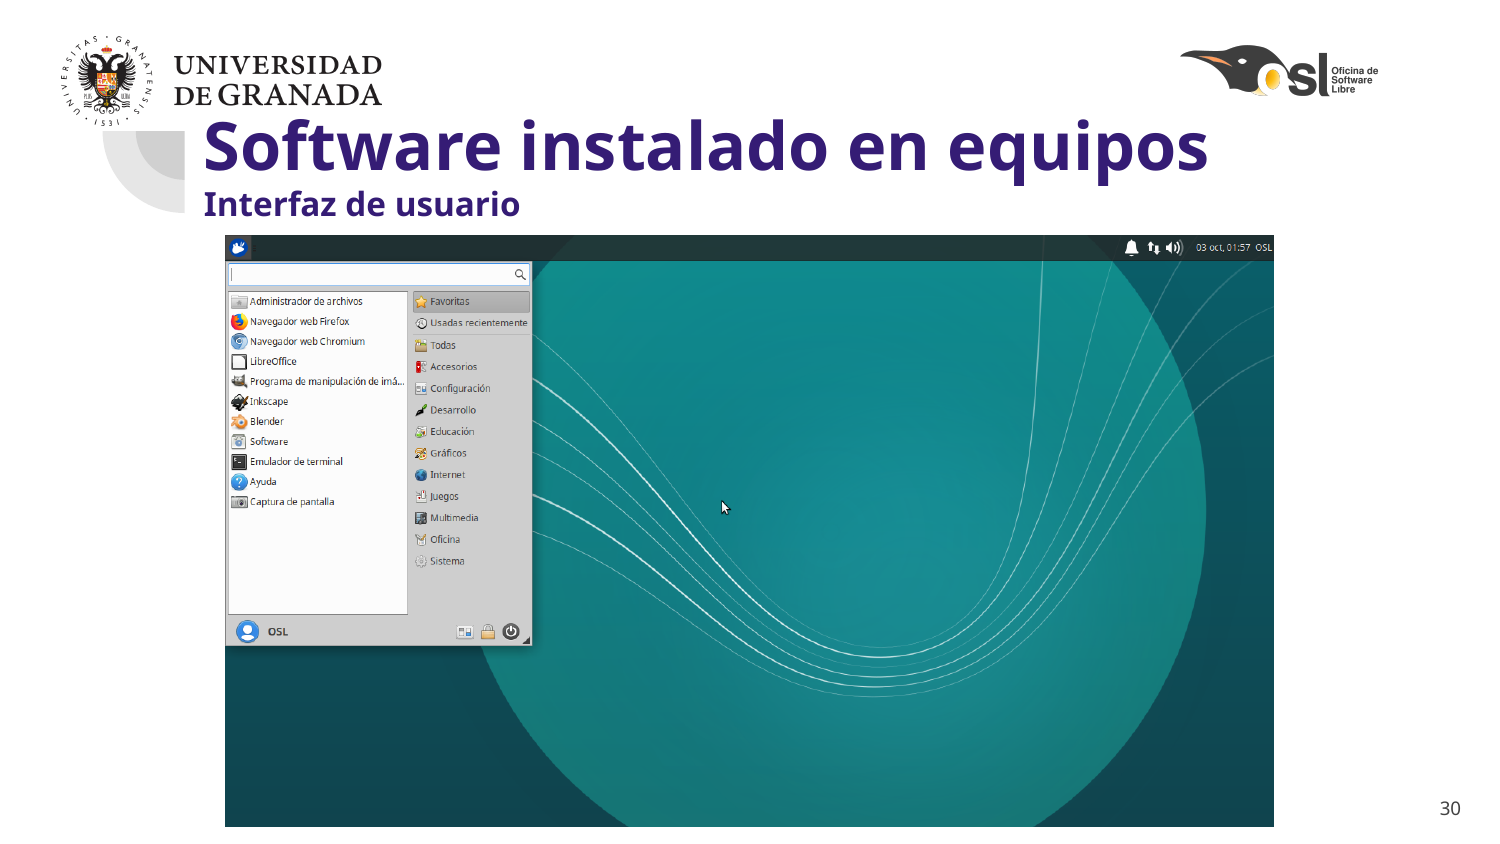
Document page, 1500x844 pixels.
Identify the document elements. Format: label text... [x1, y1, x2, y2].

picture [61, 36, 382, 126]
picture [225, 235, 1274, 827]
slide_number <número> [1386, 777, 1477, 842]
picture [1176, 25, 1404, 115]
title Software instalado en equipos Interfaz de usuario [188, 106, 1343, 221]
